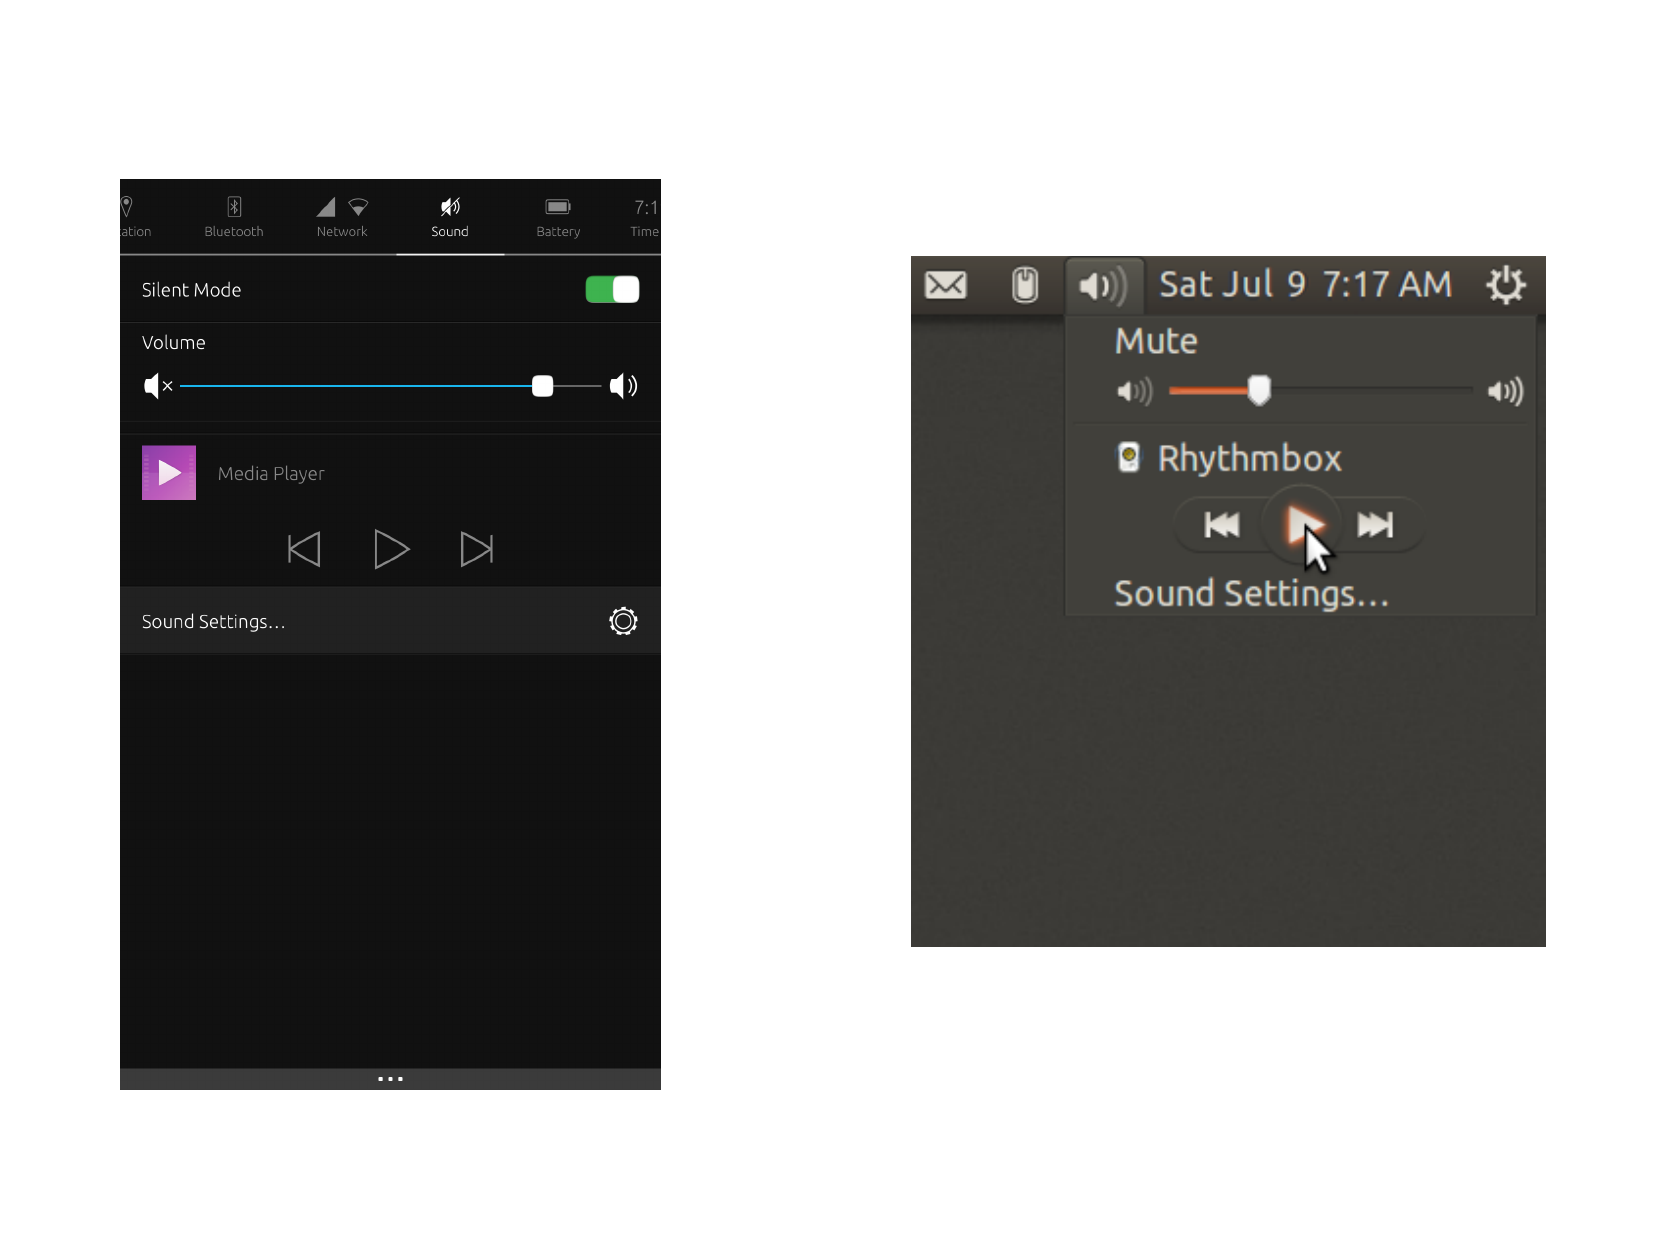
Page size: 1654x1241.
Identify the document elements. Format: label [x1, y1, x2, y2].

picture [120, 179, 661, 1090]
picture [911, 256, 1546, 947]
